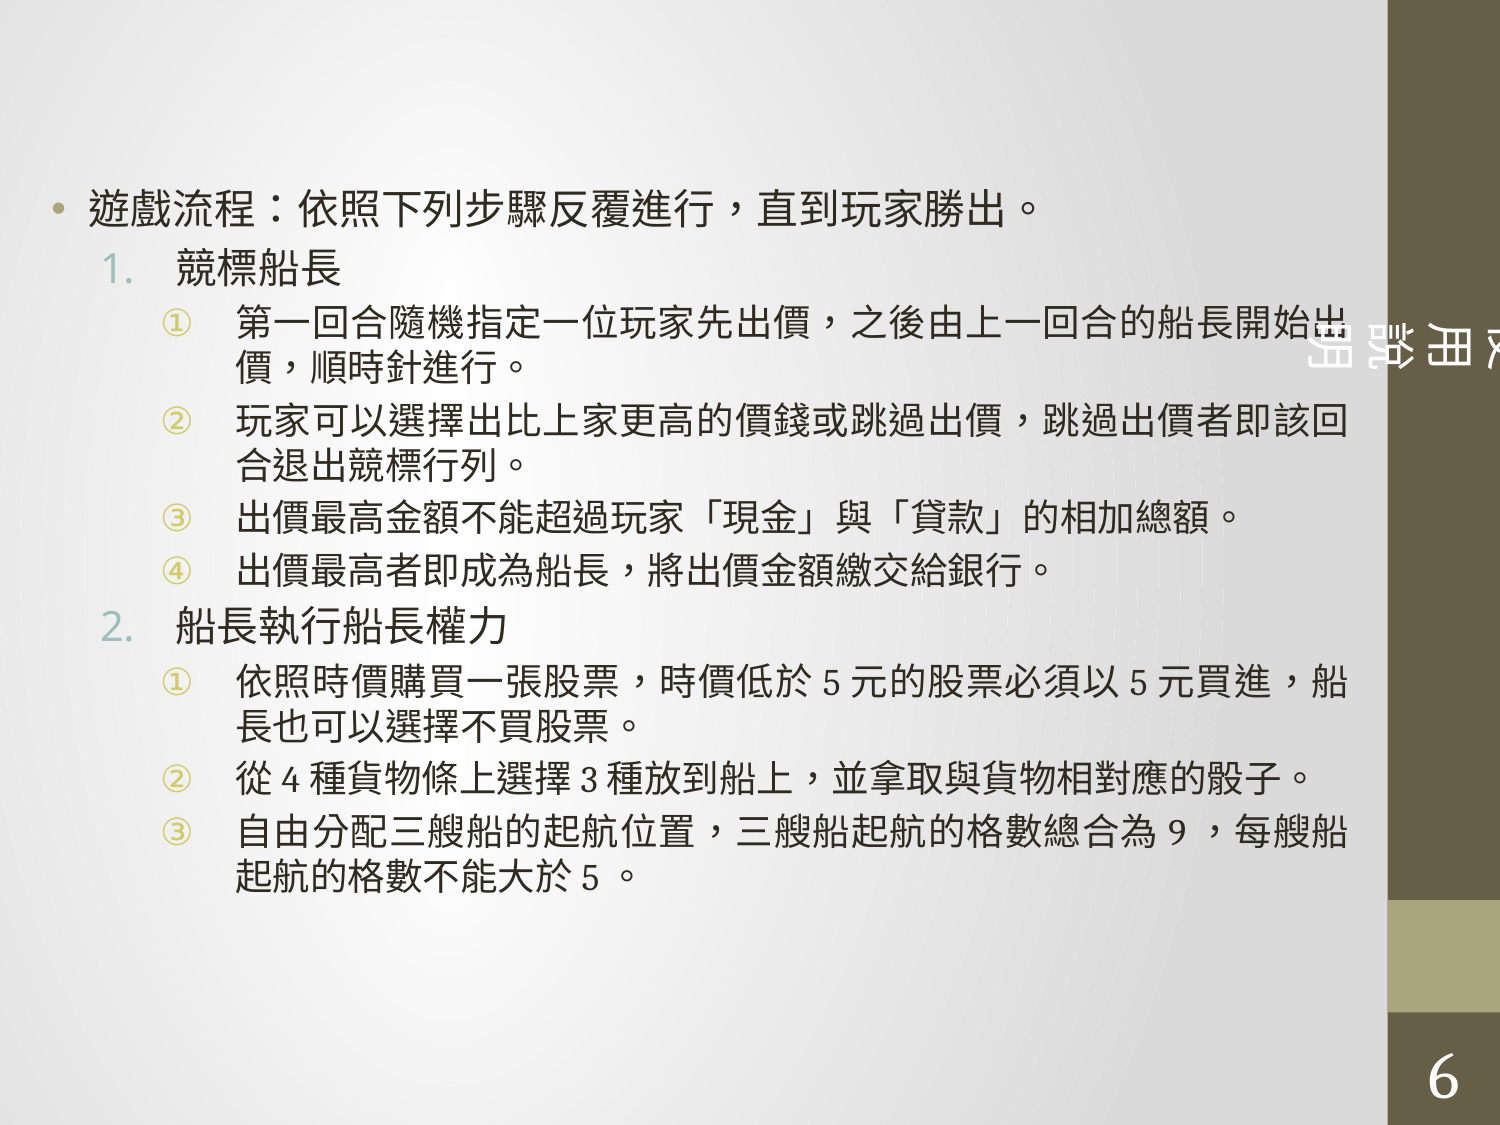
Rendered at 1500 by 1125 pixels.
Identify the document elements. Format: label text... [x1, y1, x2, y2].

text_box 馬尼拉 使用說明 [1392, 0, 1484, 705]
list 遊戲流程：依照下列步驟反覆進行，直到玩家勝出。 競標船長 第一回合隨機指定一位玩家先出價，之後由上一回合的船長開始出價，順時針進行。 玩家可以選擇出比上家更高的價錢或跳過出價，跳過出價者即該回合退出競標行列。 出價最高金額不能超過玩家「現金」與「貸款」的相加總額。 出價最高者即成為船長，將出價金額繳交給銀行。 船長執行船長權力 依照時價購買一張股票，時價低於5元的股票必須以5元買進，船長也可以選擇不買股票。 從4種貨物條上選擇3種放到船上，並拿取與貨物相對應的骰子。 自由分配三艘船的起航位置，三艘船起航的格數總合為9，每艘船起航的格數不能大於5。 [17, 62, 1365, 1019]
text_box 6 [1387, 1023, 1500, 1119]
